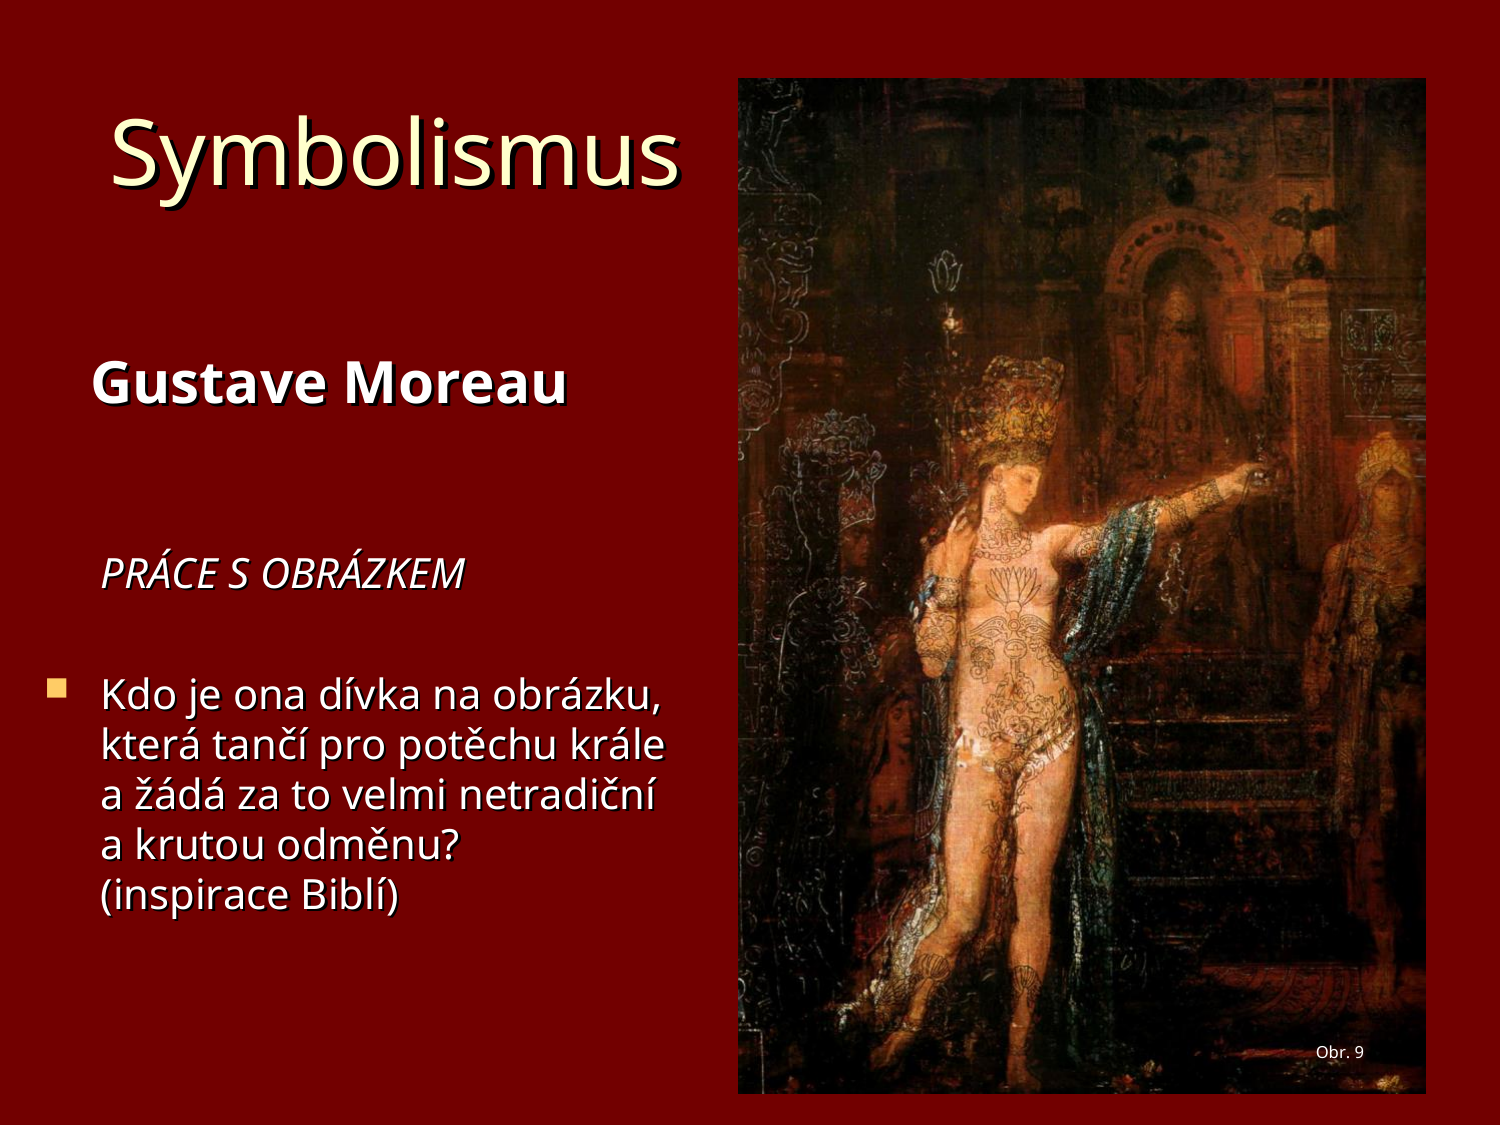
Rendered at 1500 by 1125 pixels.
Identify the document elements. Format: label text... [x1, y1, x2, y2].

list Gustave Moreau PRÁCE S OBRÁZKEM Kdo je ona dívka na obrázku, která tančí pro potěchu krále a žádá za to velmi netradiční a krutou odměnu? (inspirace Biblí) [29, 337, 738, 1000]
title Symbolismus [0, 54, 792, 243]
text_box Obr. 9 [1301, 1034, 1380, 1070]
text_box [738, 78, 1426, 1095]
